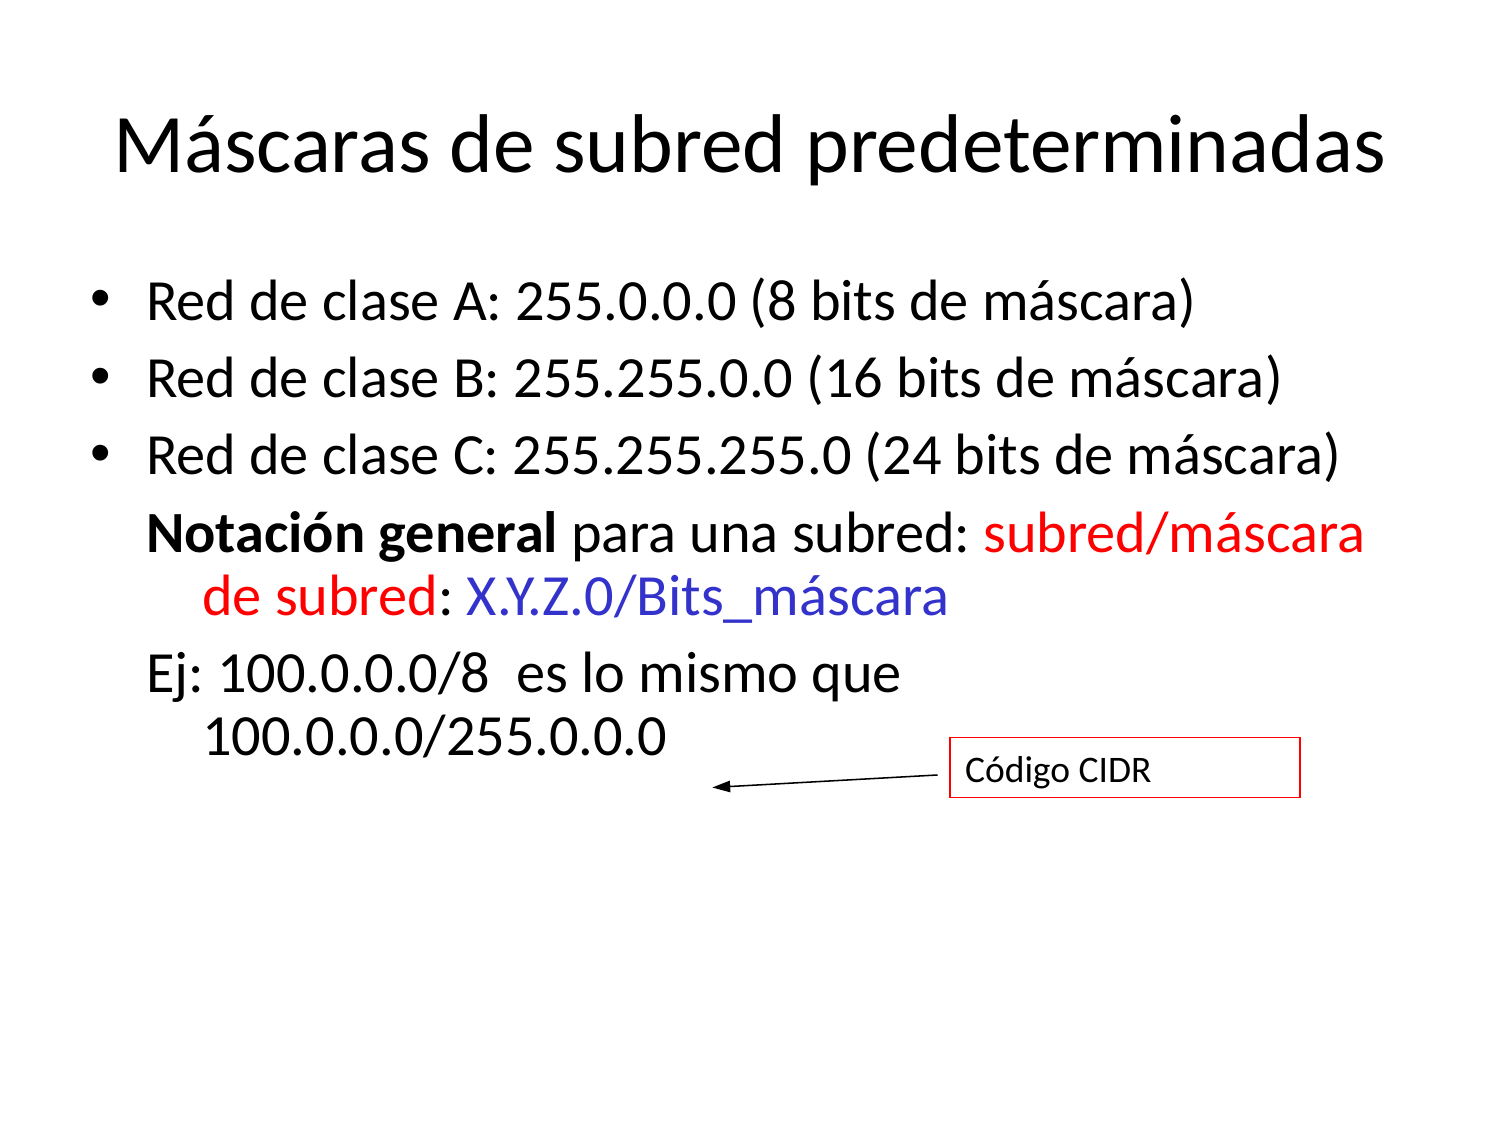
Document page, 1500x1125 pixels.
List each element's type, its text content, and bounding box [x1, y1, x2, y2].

list Red de clase A: 255.0.0.0 (8 bits de máscara) Red de clase B: 255.255.0.0 (16 bits de máscara) Red de clase C: 255.255.255.0 (24 bits de máscara) Notación general para una subred: subred/máscara de subred: X.Y.Z.0/Bits_máscara Ej: 100.0.0.0/8 es lo mismo que 100.0.0.0/255.0.0.0 [75, 262, 1426, 1005]
title Máscaras de subred predeterminadas [75, 45, 1426, 233]
text_box Código CIDR [950, 737, 1301, 790]
